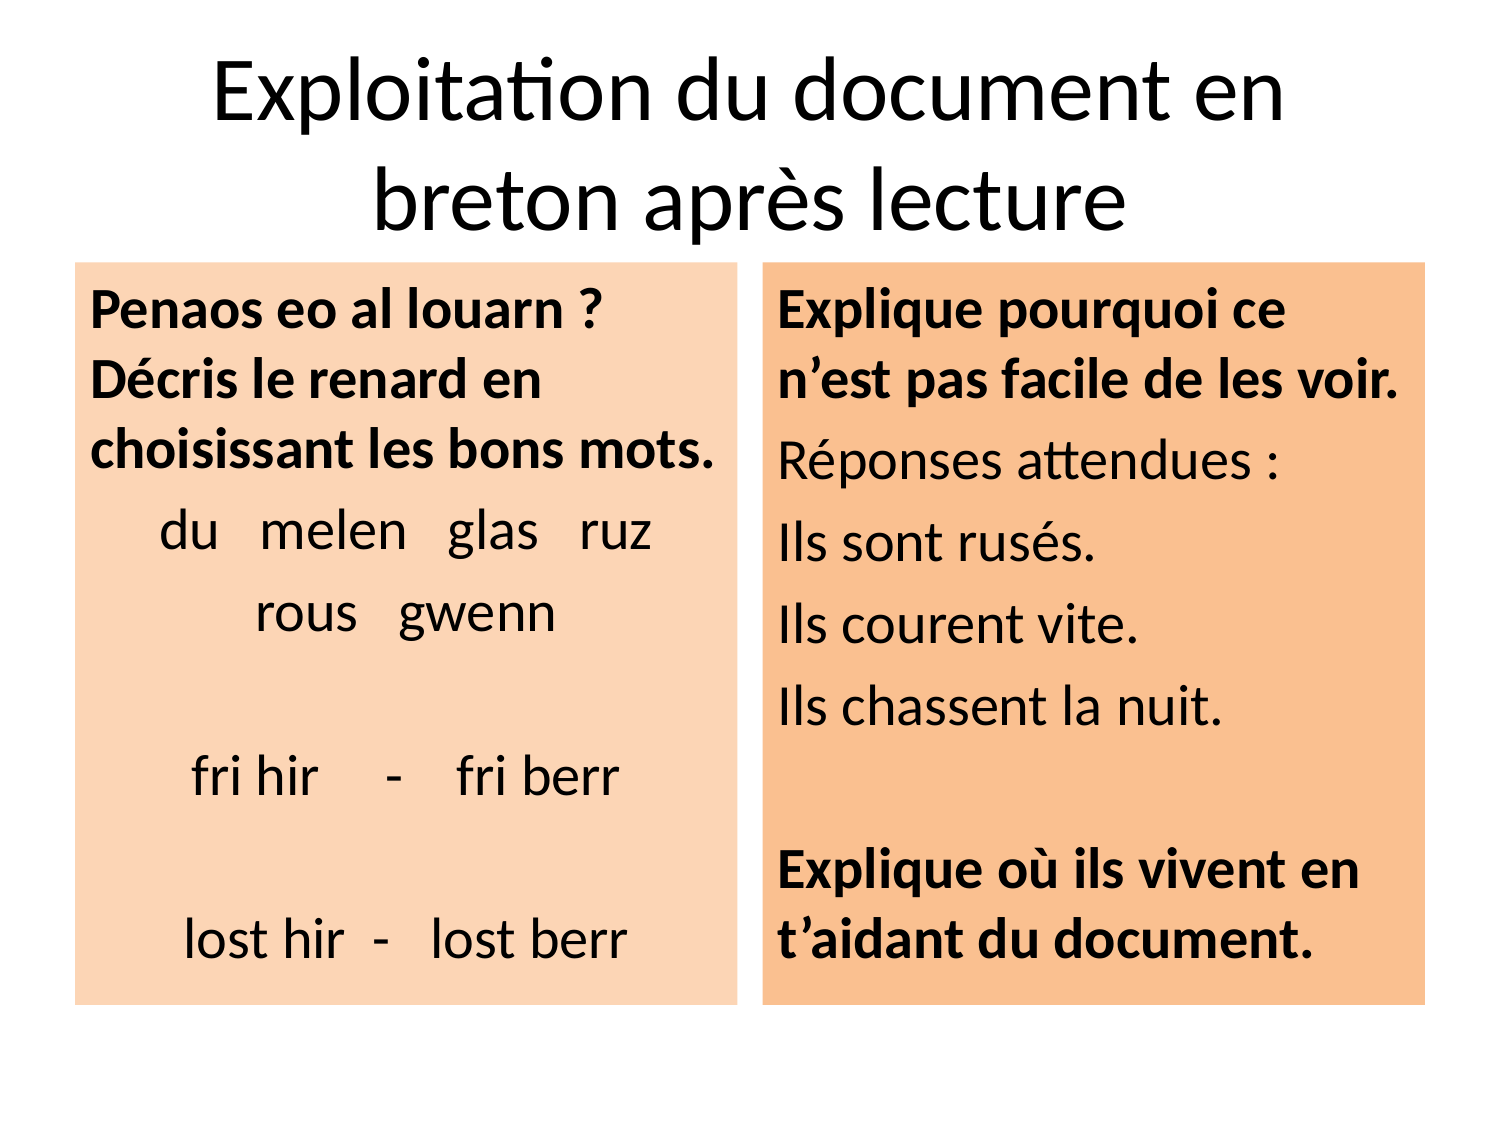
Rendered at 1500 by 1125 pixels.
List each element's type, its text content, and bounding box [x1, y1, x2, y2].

title Exploitation du document en breton après lecture [75, 45, 1425, 233]
list Explique pourquoi ce n’est pas facile de les voir. Réponses attendues : Ils sont rusés. Ils courent vite. Ils chassent la nuit. Explique où ils vivent en t’aidant du document. [762, 262, 1425, 1005]
list Penaos eo al louarn ? Décris le renard en choisissant les bons mots. du melen glas ruz rous gwenn fri hir - fri berr lost hir - lost berr [75, 262, 738, 1005]
